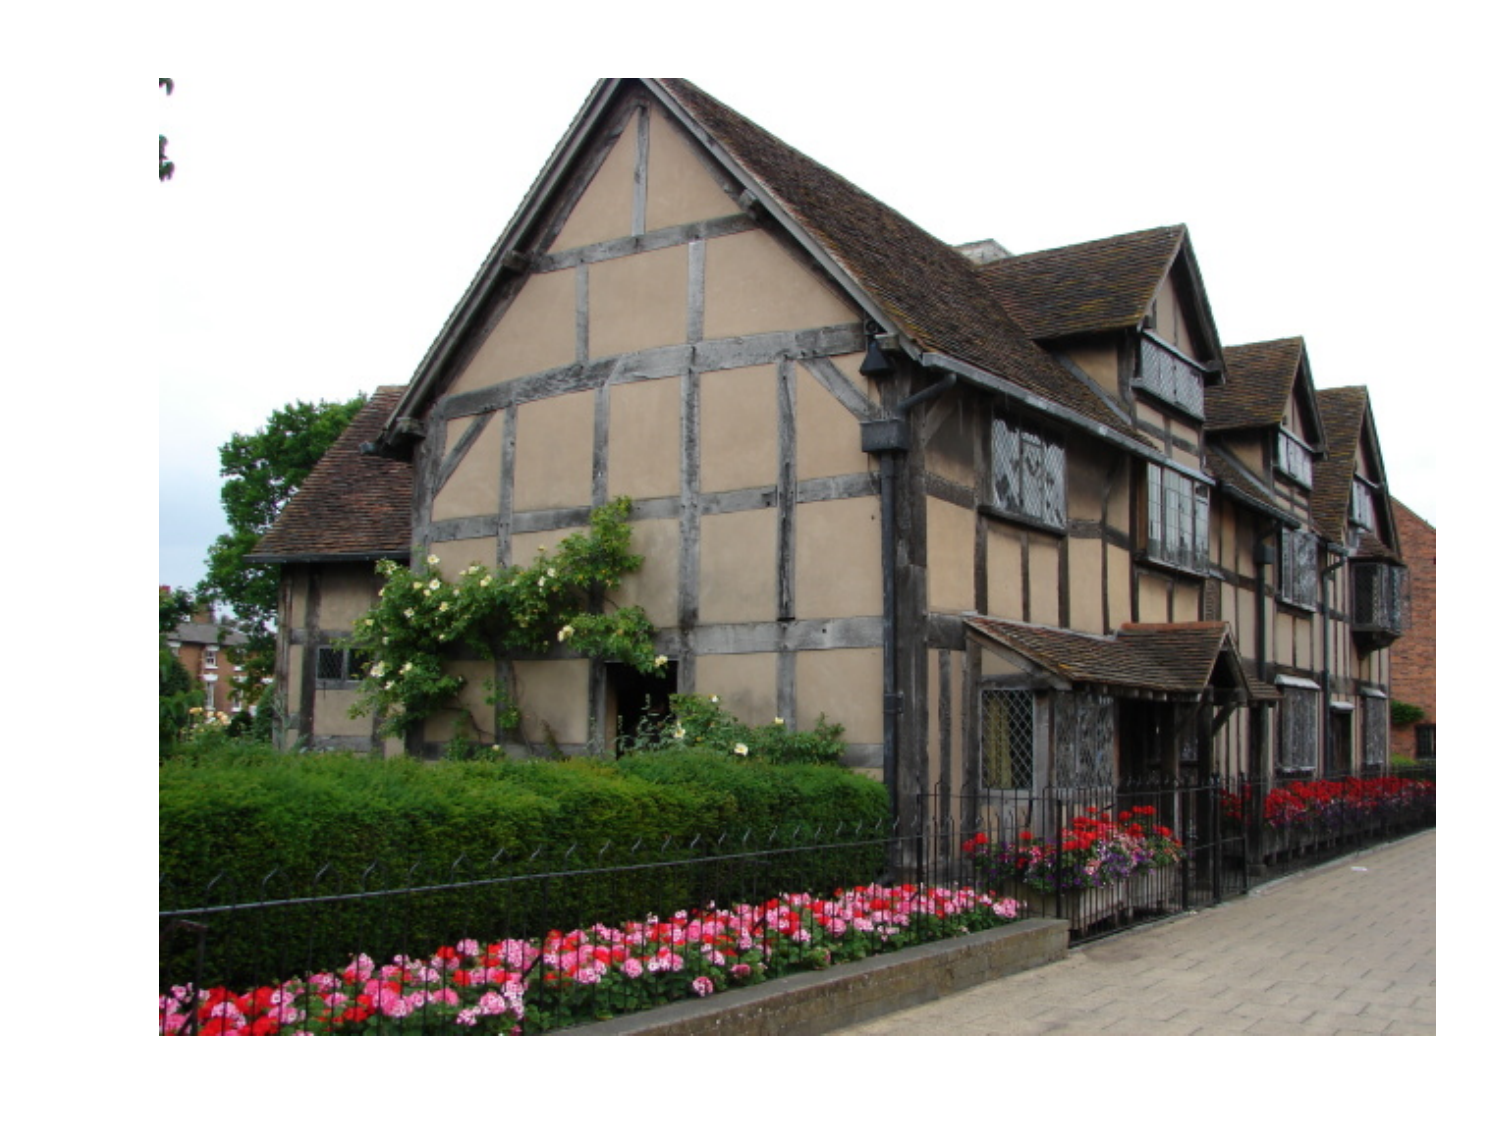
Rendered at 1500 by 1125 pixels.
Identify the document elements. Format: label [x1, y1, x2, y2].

picture [159, 78, 1436, 1036]
